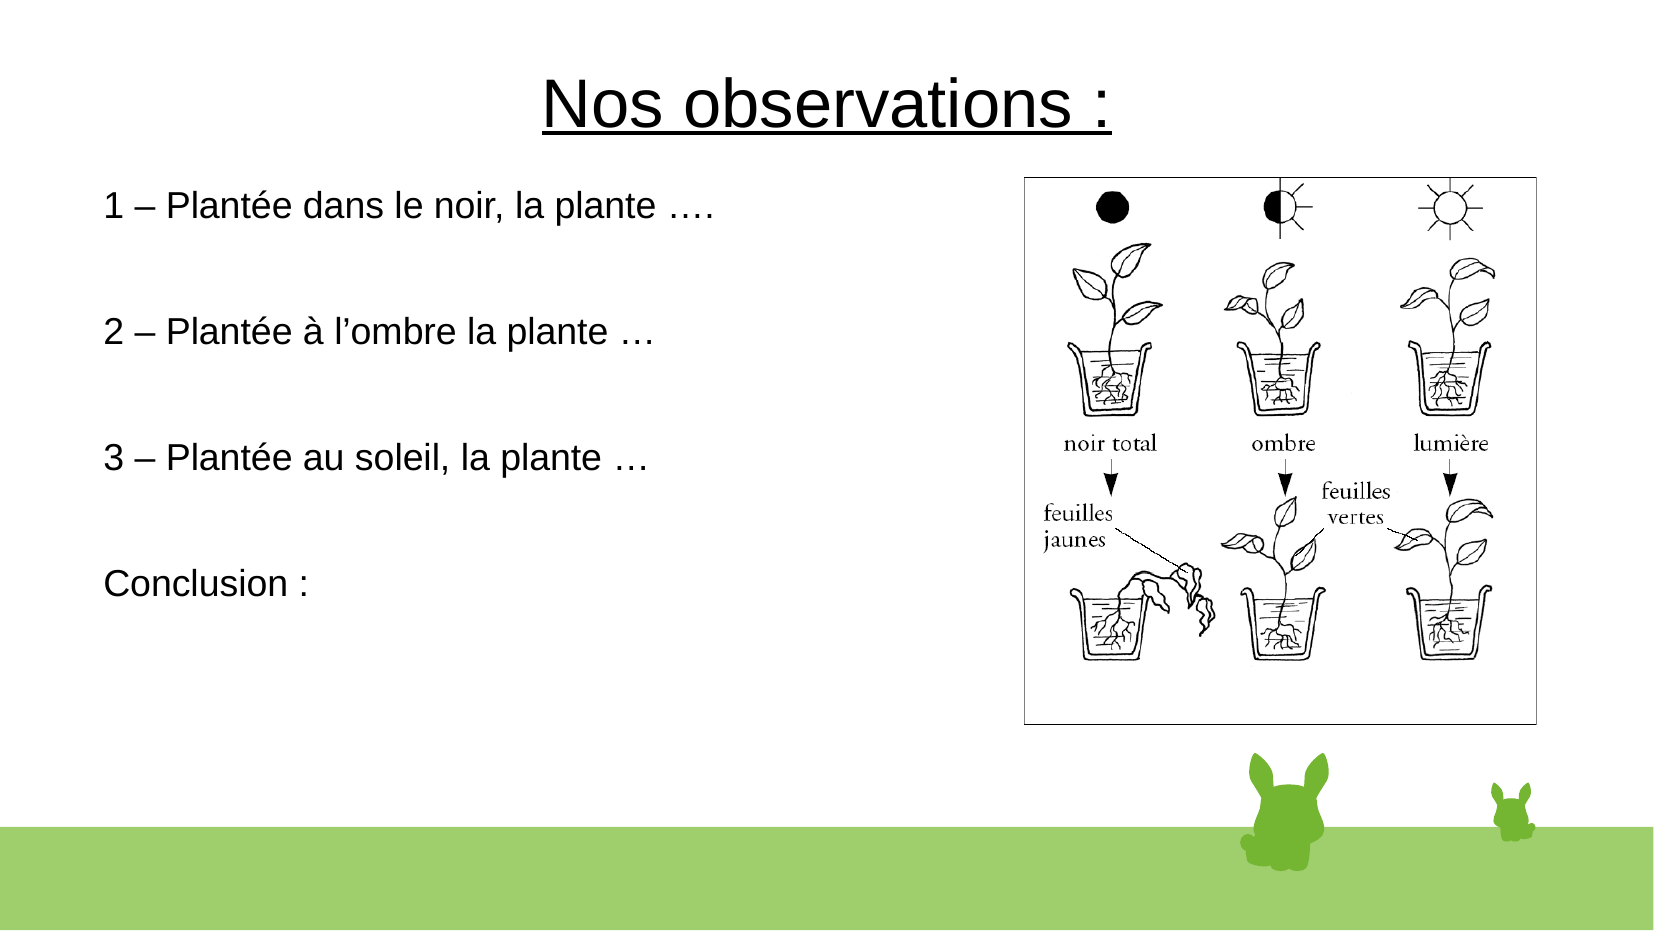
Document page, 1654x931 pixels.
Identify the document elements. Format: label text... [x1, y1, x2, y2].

text_box 1 – Plantée dans le noir, la plante …. 2 – Plantée à l’ombre la plante … 3 – Plantée au soleil, la plante … Conclusion : [88, 177, 945, 739]
picture [986, 162, 1565, 739]
title Nos observations : [88, 29, 1565, 178]
